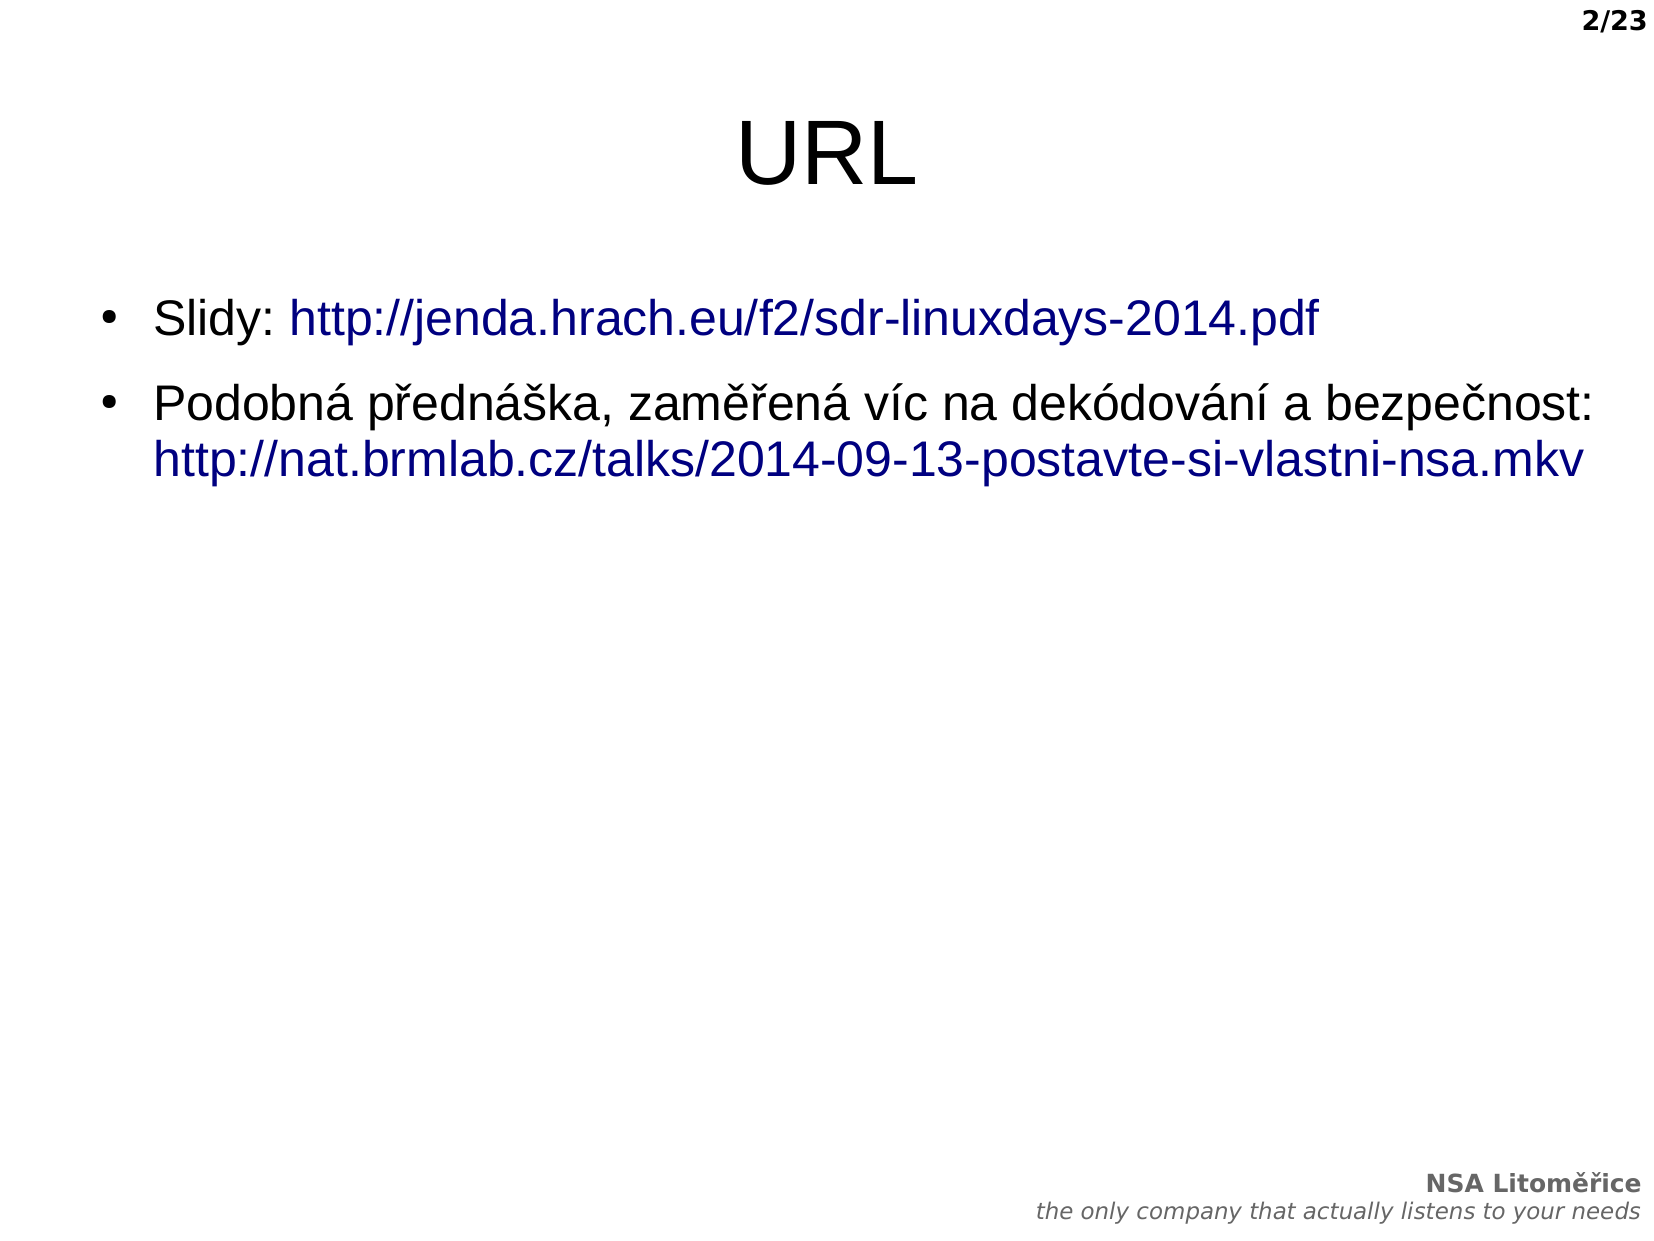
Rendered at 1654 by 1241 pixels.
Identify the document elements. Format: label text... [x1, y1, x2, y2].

list Slidy: http://jenda.hrach.eu/f2/sdr-linuxdays-2014.pdf Podobná přednáška, zaměřená víc na dekódování a bezpečnost: http://nat.brmlab.cz/talks/2014-09-13-postavte-si-vlastni-nsa.mkv [82, 290, 1642, 1010]
title URL [82, 49, 1571, 257]
